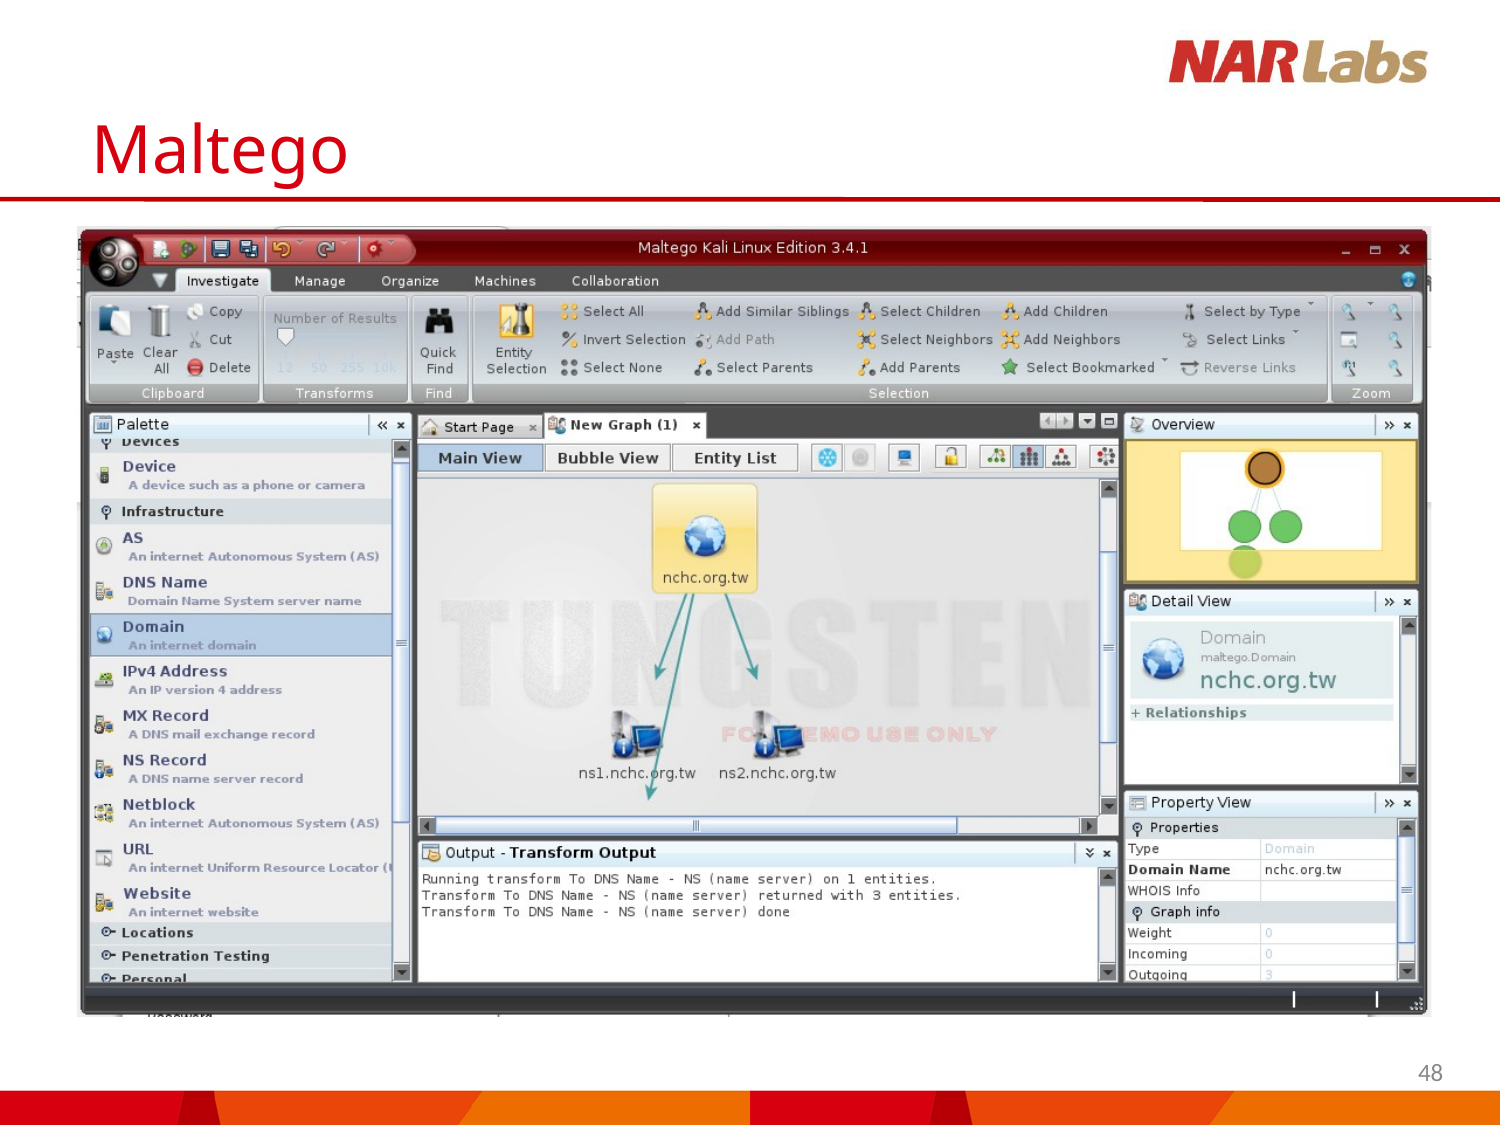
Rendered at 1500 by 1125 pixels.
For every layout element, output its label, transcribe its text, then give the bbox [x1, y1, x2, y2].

text_box [77, 227, 1431, 1016]
text_box 41 [1414, 1056, 1448, 1090]
title Maltego [89, 107, 1411, 189]
